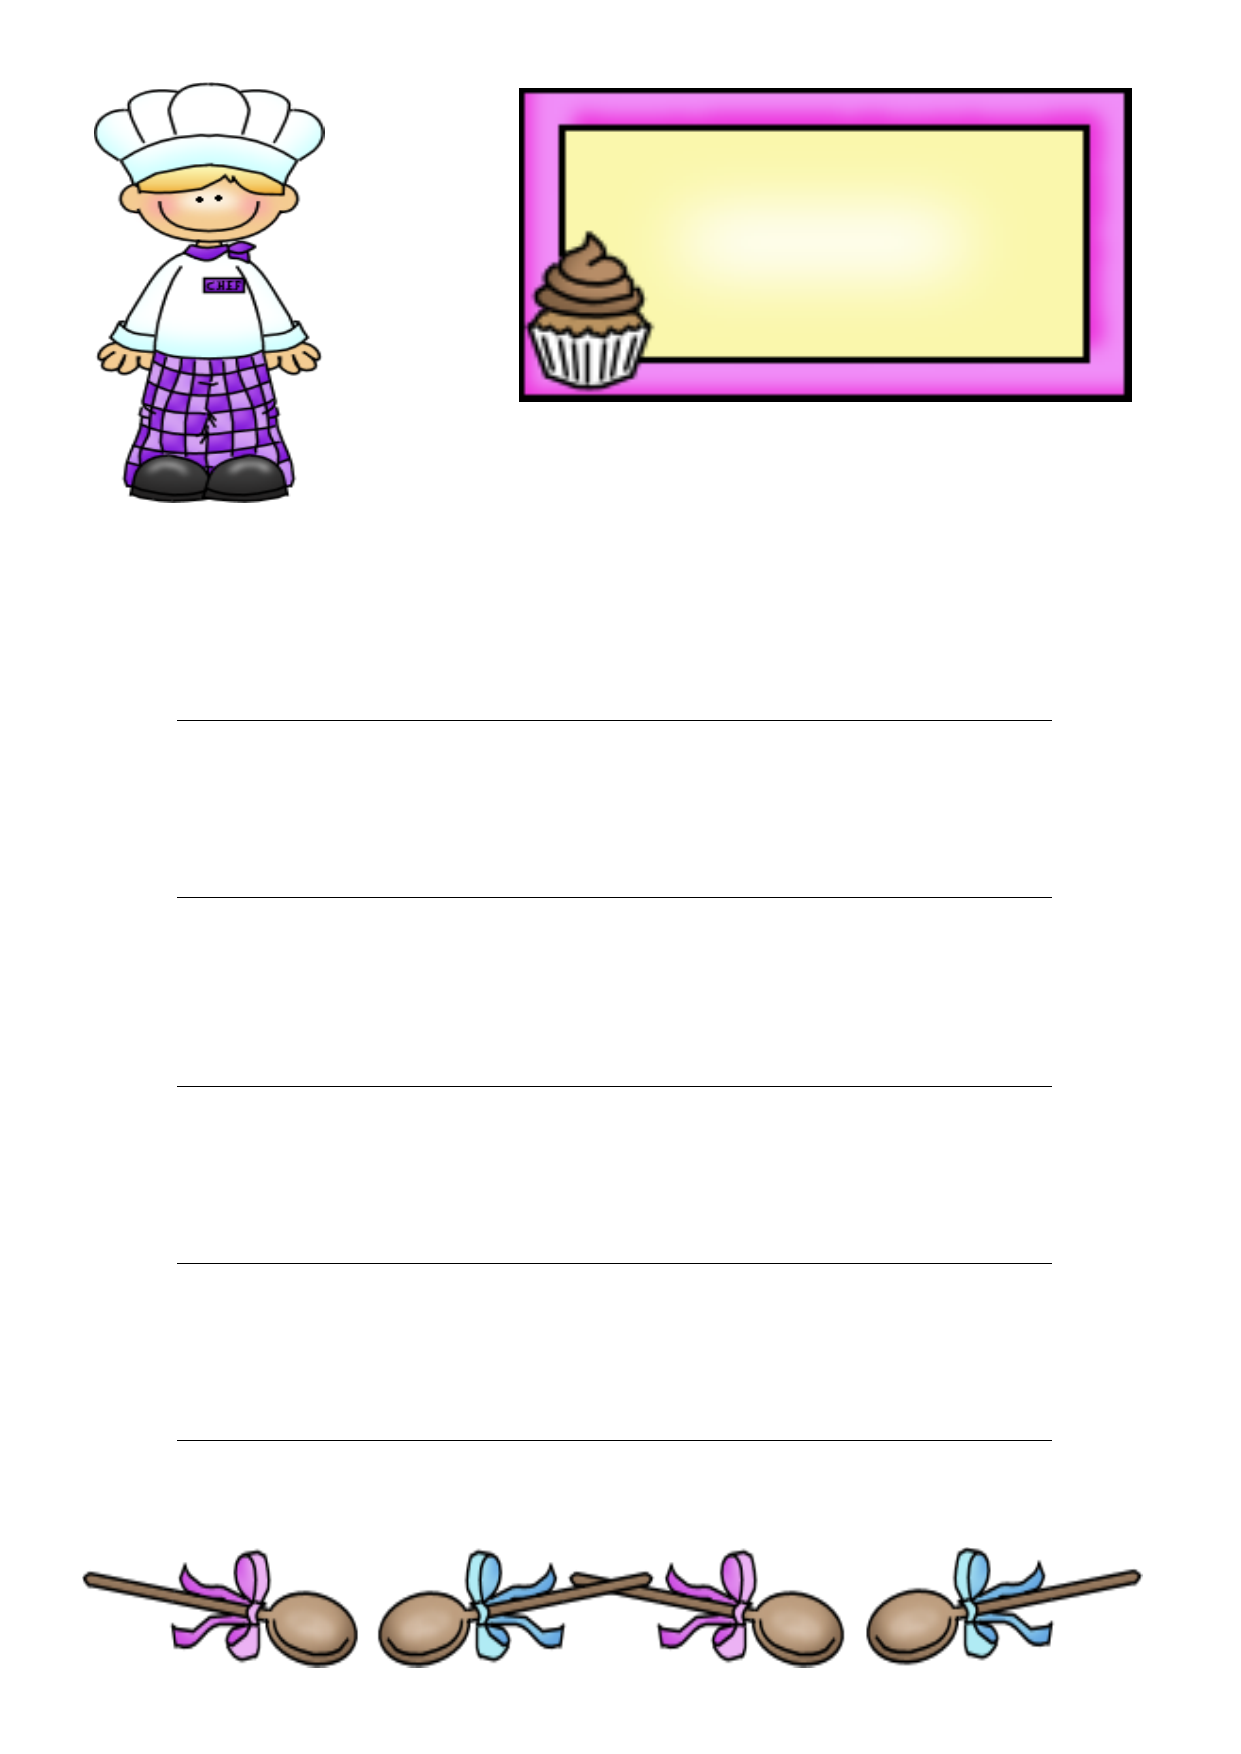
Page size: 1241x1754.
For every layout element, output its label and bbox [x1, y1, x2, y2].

picture [82, 1547, 1143, 1668]
picture [519, 88, 1132, 402]
picture [94, 82, 325, 503]
